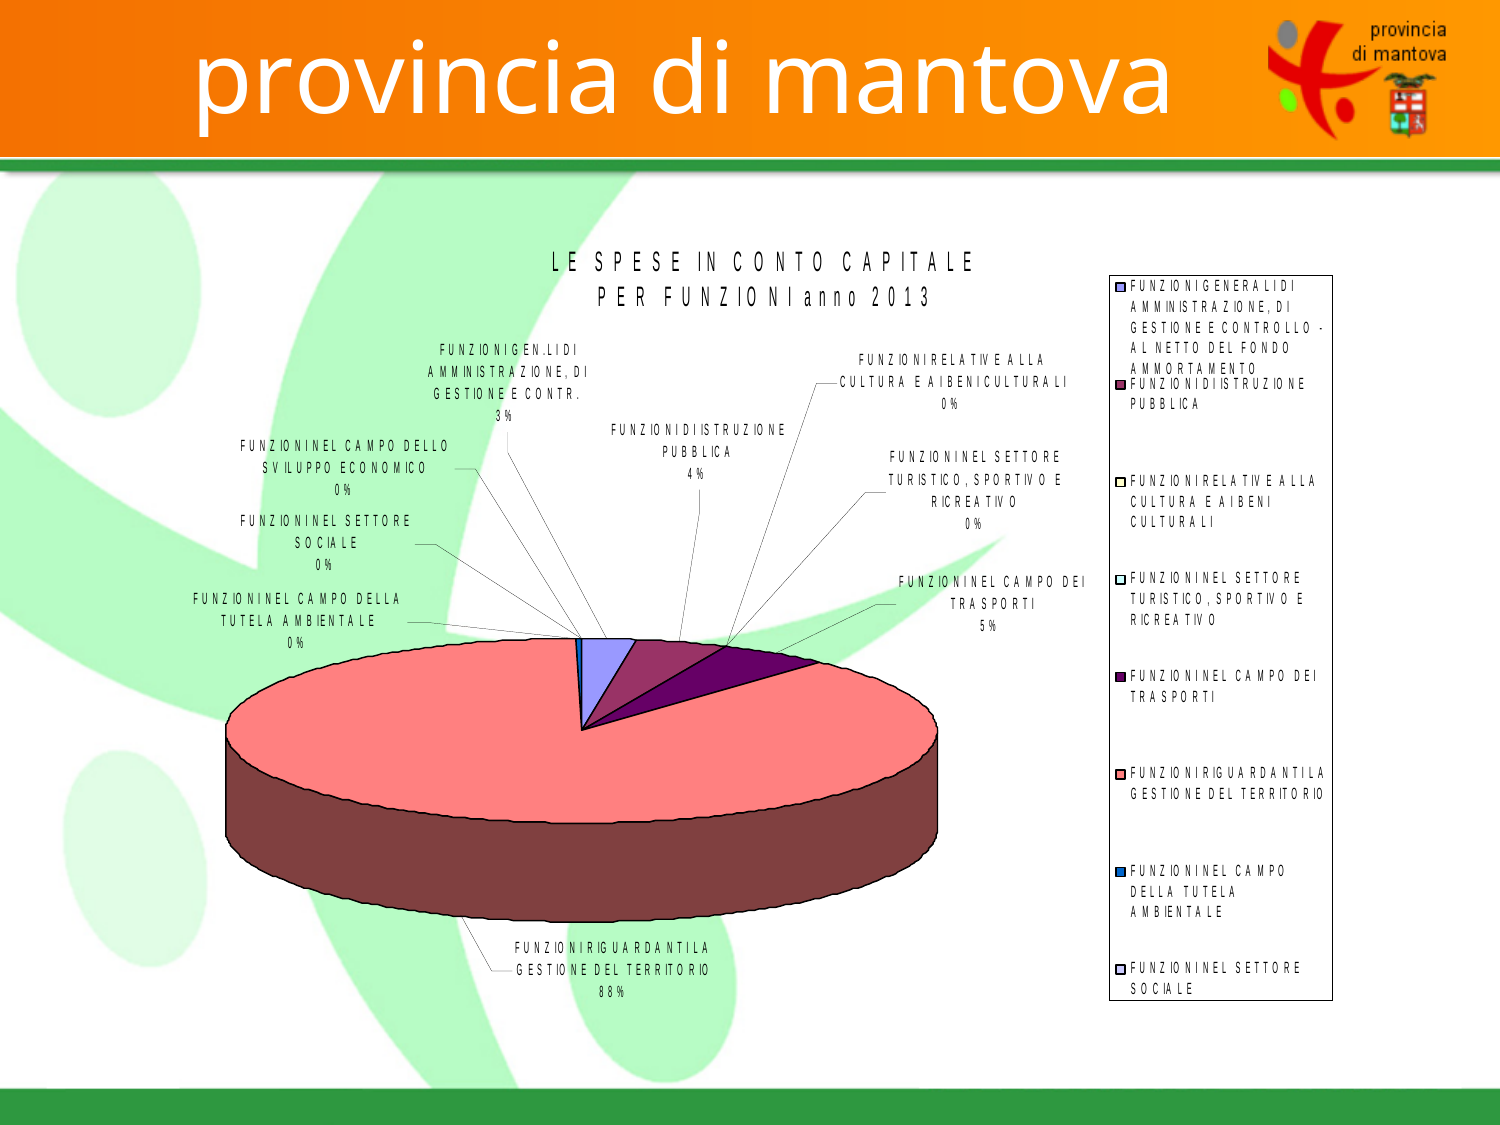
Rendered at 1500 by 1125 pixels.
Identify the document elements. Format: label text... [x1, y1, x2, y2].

picture [0, 157, 1500, 1125]
text_box provincia di mantova [176, 5, 1205, 142]
picture [1267, 15, 1452, 142]
